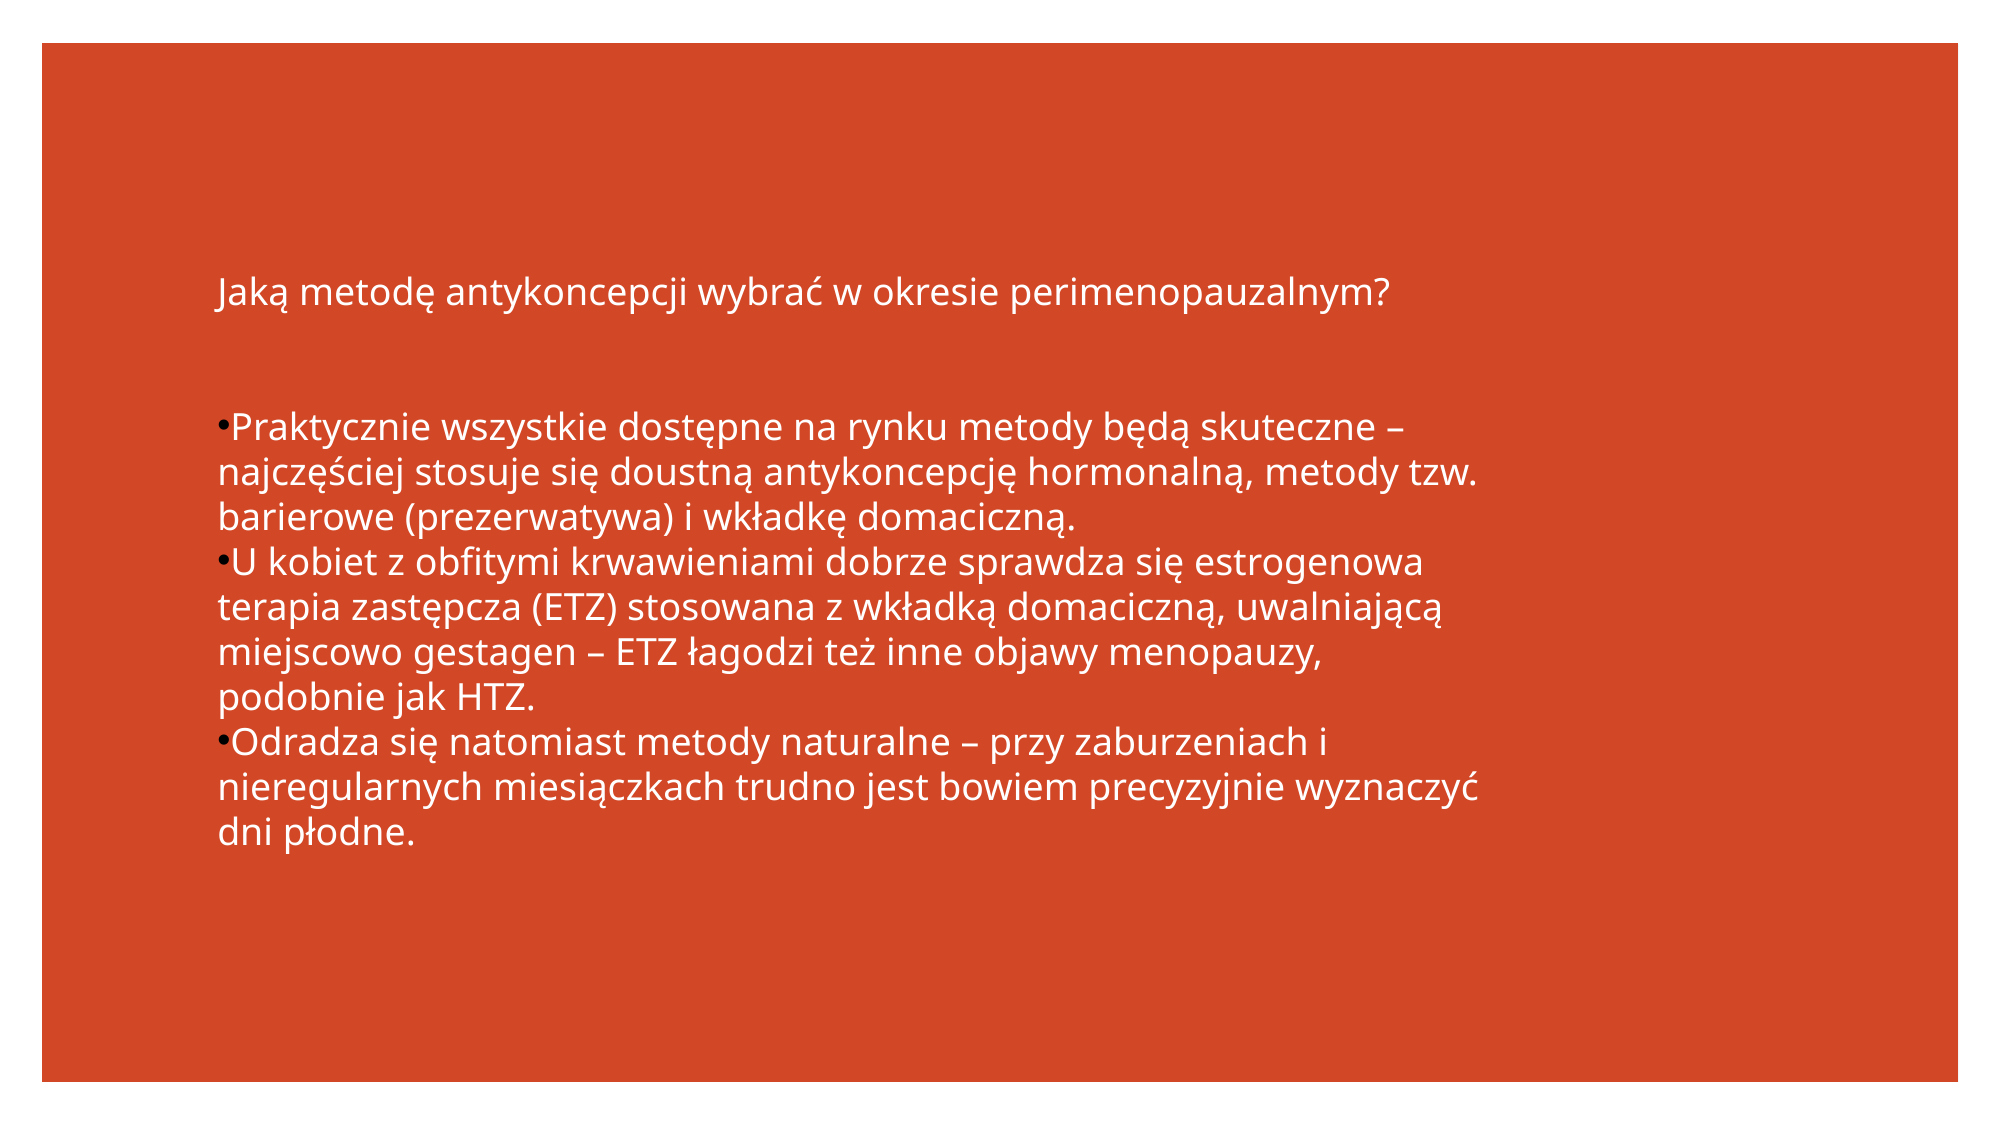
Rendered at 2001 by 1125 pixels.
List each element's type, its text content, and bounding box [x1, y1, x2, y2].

text_box Jaką metodę antykoncepcji wybrać w okresie perimenopauzalnym? Praktycznie wszystkie dostępne na rynku metody będą skuteczne – najczęściej stosuje się doustną antykoncepcję hormonalną, metody tzw. barierowe (prezerwatywa) i wkładkę domaciczną. U kobiet z obfitymi krwawieniami dobrze sprawdza się estrogenowa terapia zastępcza (ETZ) stosowana z wkładką domaciczną, uwalniającą miejscowo gestagen – ETZ łagodzi też inne objawy menopauzy, podobnie jak HTZ. Odradza się natomiast metody naturalne – przy zaburzeniach i nieregularnych miesiączkach trudno jest bowiem precyzyjnie wyznaczyć dni płodne. [202, 259, 1500, 821]
